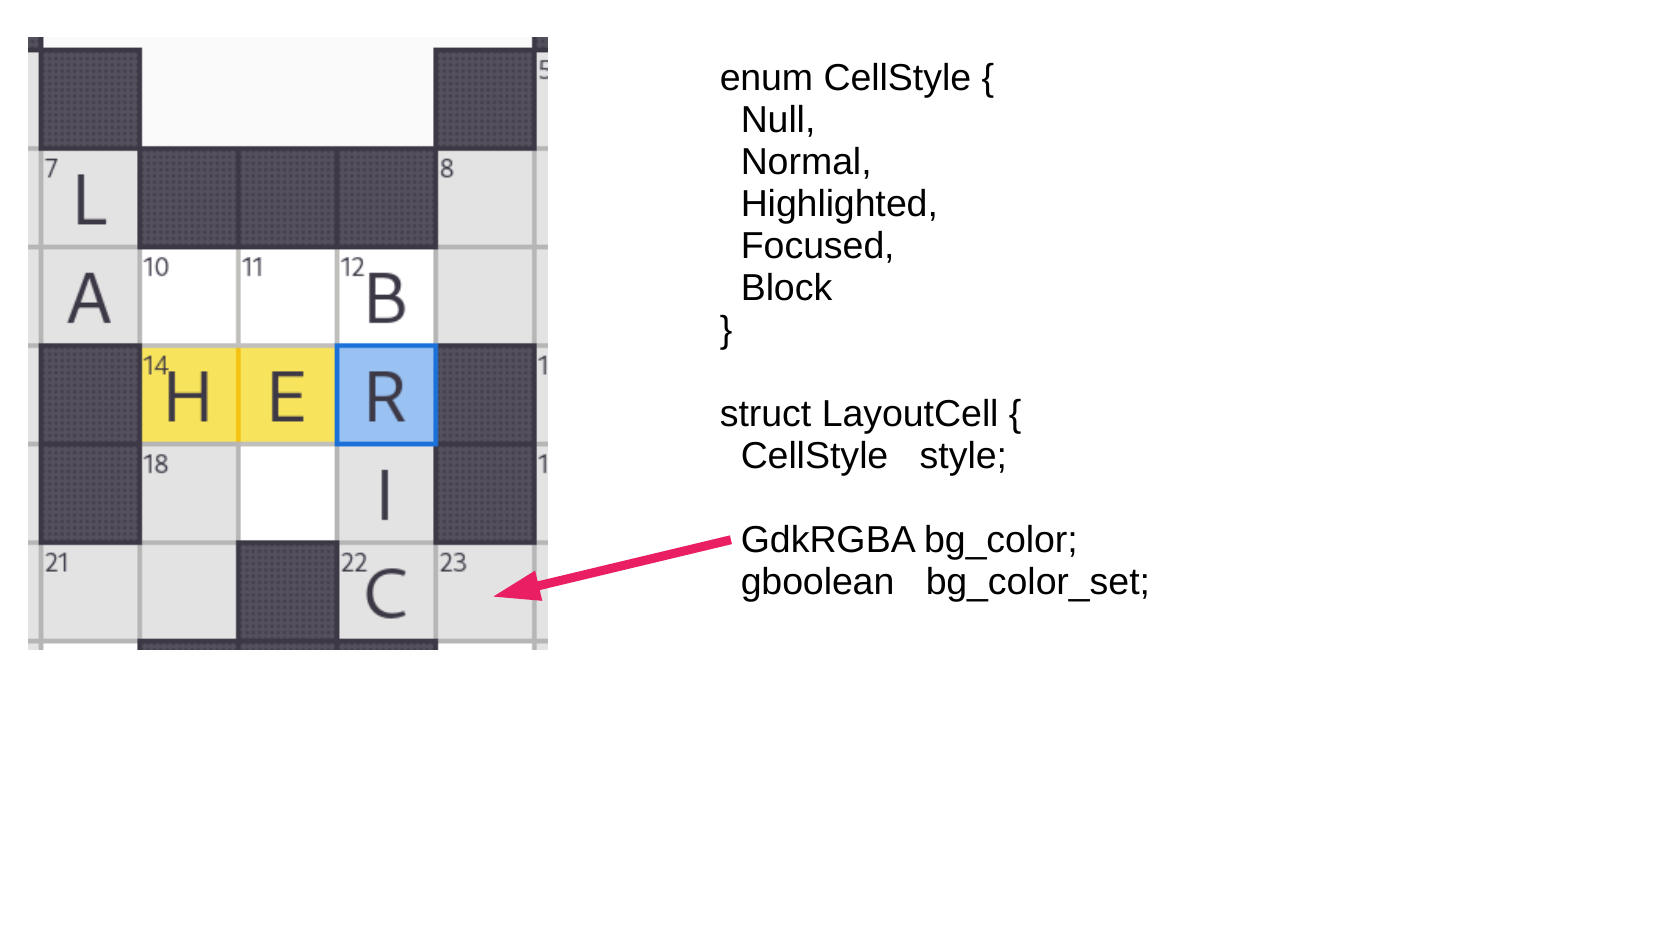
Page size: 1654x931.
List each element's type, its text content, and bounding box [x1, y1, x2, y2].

picture [28, 37, 548, 650]
text_box enum CellStyle { Null, Normal, Highlighted, Focused, Block } struct LayoutCell { CellStyle style; GdkRGBA bg_color; gboolean bg_color_set; char *main_text; char *cluenum_text; } [705, 49, 1167, 778]
